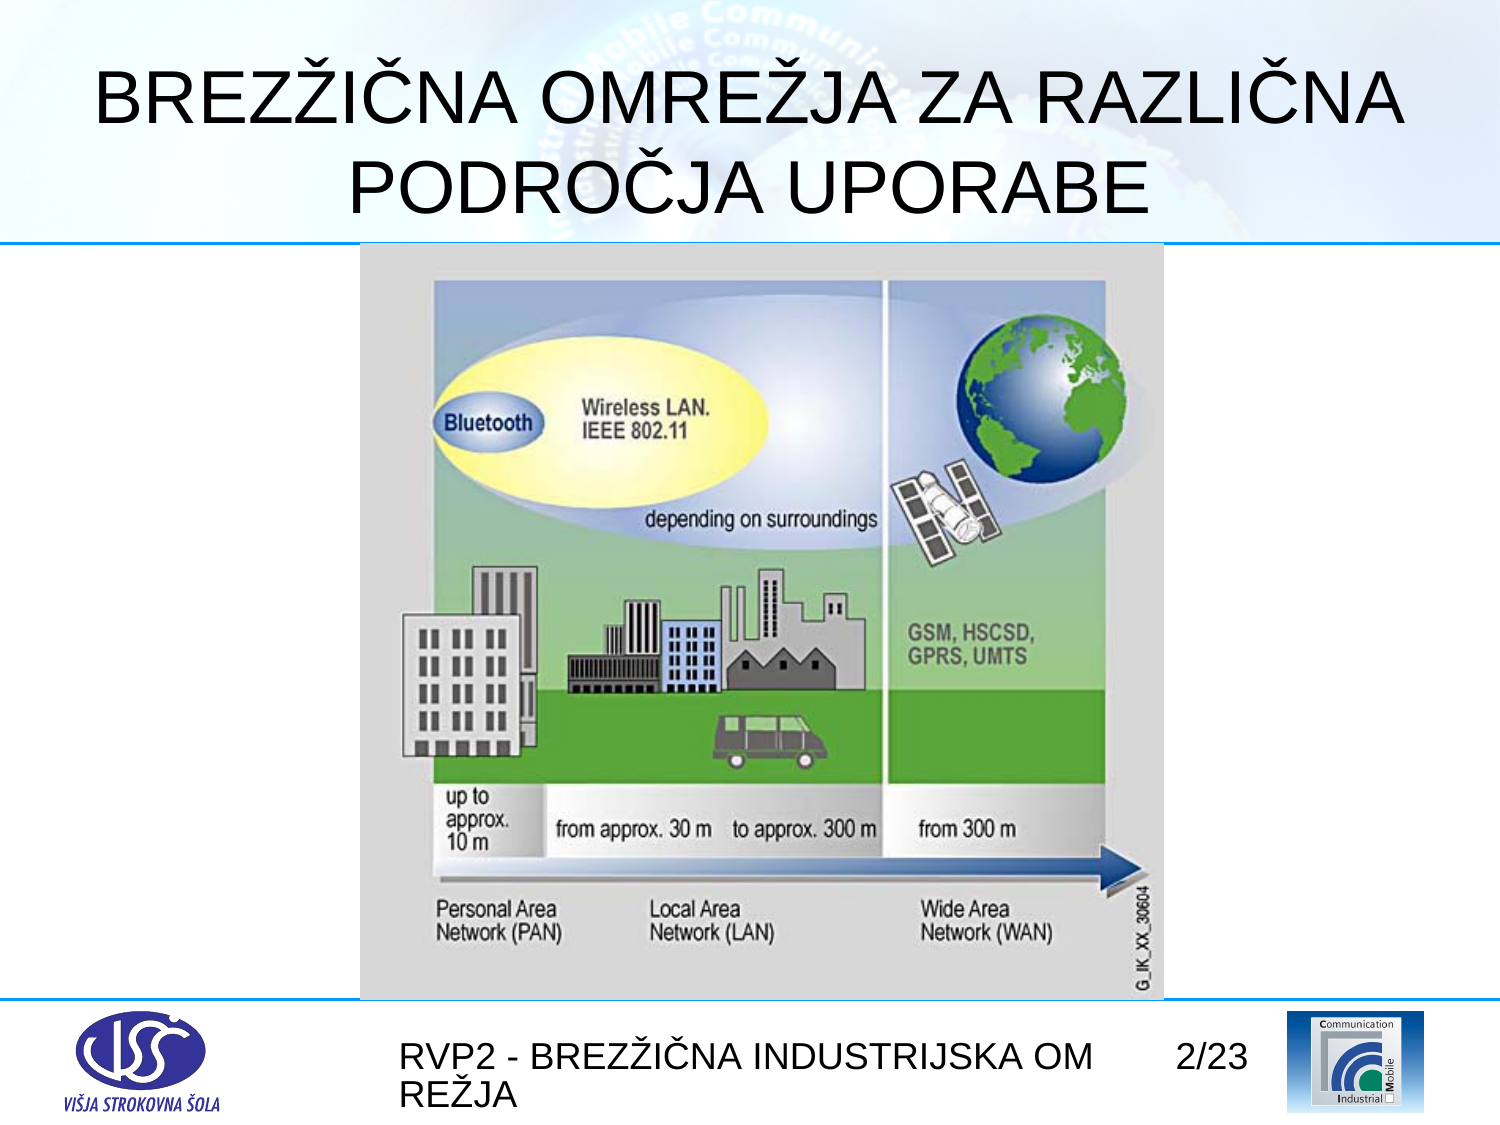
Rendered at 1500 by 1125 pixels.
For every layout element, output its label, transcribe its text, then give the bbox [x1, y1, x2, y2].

title BREZŽIČNA OMREŽJA ZA RAZLIČNA PODROČJA UPORABE [75, 41, 1426, 237]
picture [360, 243, 1164, 1000]
picture [1287, 1011, 1424, 1113]
